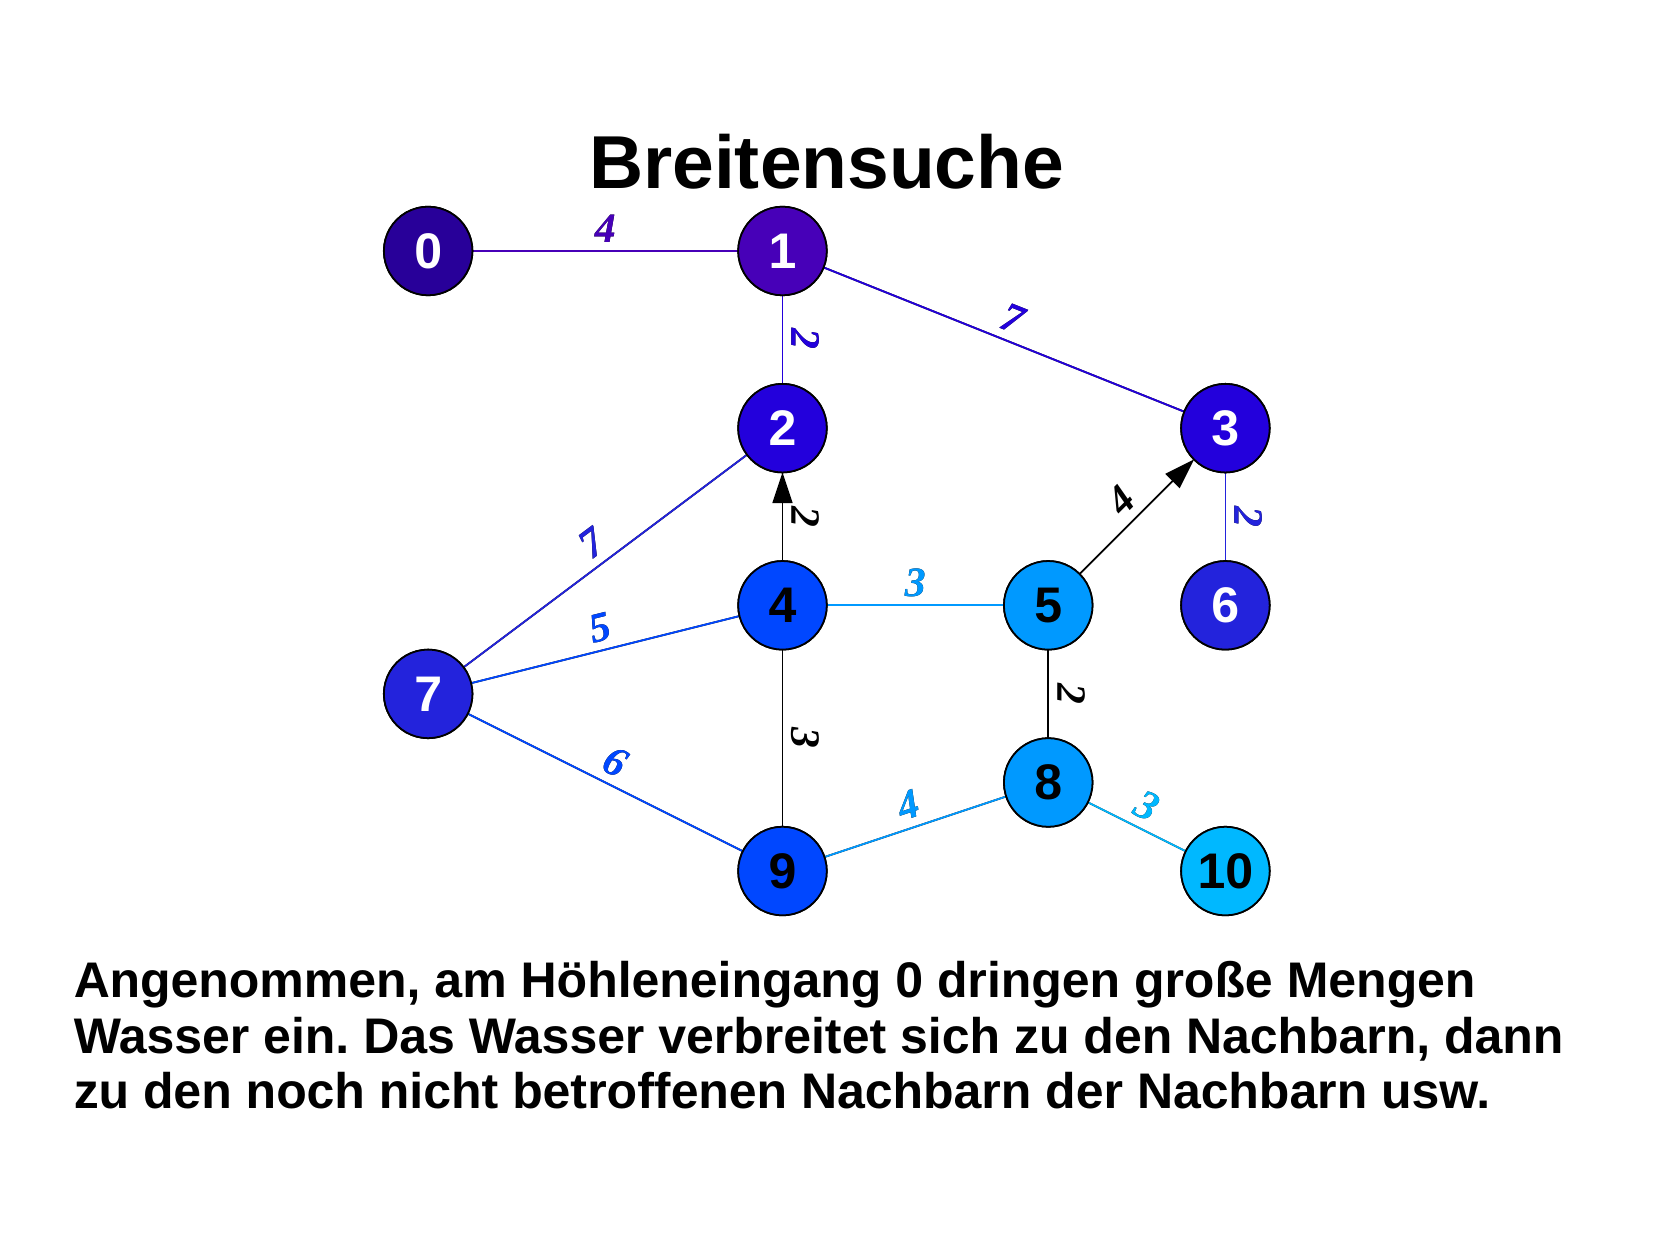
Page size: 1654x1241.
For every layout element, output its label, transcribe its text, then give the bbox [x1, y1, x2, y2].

title Breitensuche [88, 88, 1565, 237]
text_box 3 [1181, 383, 1270, 473]
text_box 2 [738, 383, 827, 473]
text_box 10 [1181, 826, 1270, 916]
text_box 5 [1003, 561, 1093, 650]
text_box 0 [383, 206, 473, 296]
text_box 1 [738, 206, 827, 296]
text_box 6 [1181, 561, 1270, 650]
text_box Angenommen, am Höhleneingang 0 dringen große Mengen Wasser ein. Das Wasser verbreitet sich zu den Nachbarn, dann zu den noch nicht betroffenen Nachbarn der Nachbarn usw. [59, 944, 1595, 1131]
text_box 8 [1003, 738, 1093, 827]
text_box 4 [738, 561, 827, 650]
text_box 9 [738, 826, 827, 916]
text_box 7 [383, 649, 473, 739]
